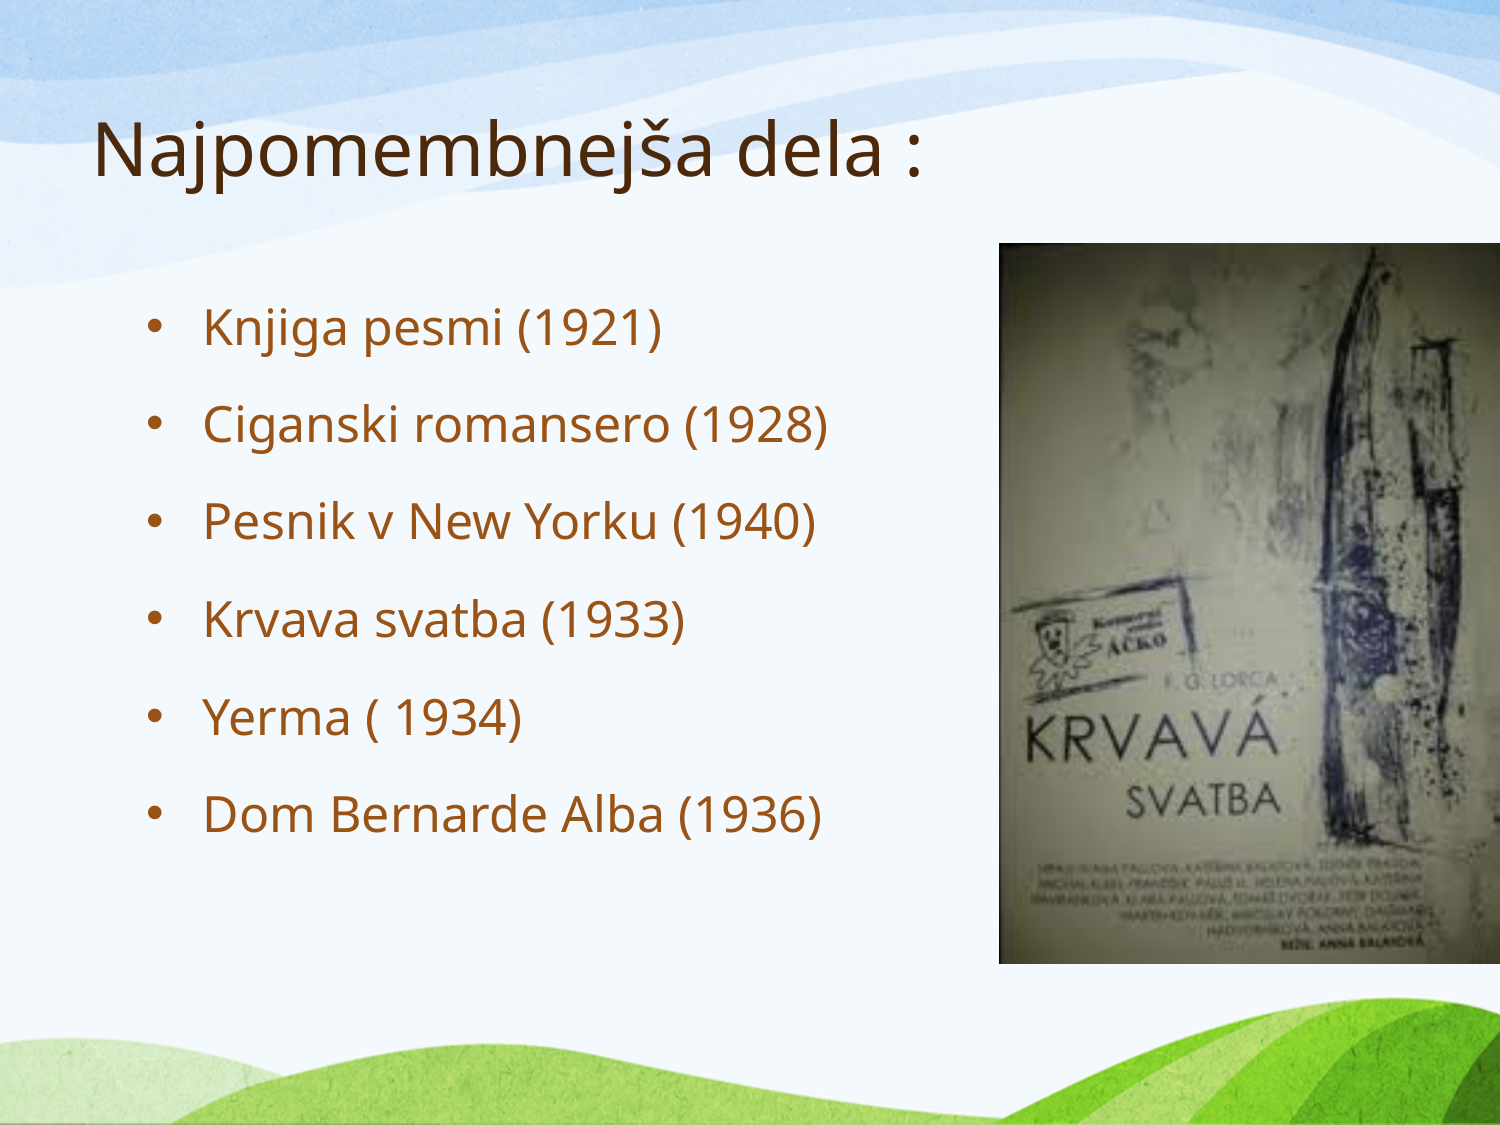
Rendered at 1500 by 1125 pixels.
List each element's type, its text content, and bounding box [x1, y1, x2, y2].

picture [0, 0, 1500, 1125]
list Knjiga pesmi (1921) Ciganski romansero (1928) Pesnik v New Yorku (1940) Krvava svatba (1933) Yerma ( 1934) Dom Bernarde Alba (1936) [130, 287, 1369, 982]
title Najpomembnejša dela : [76, 0, 1315, 200]
